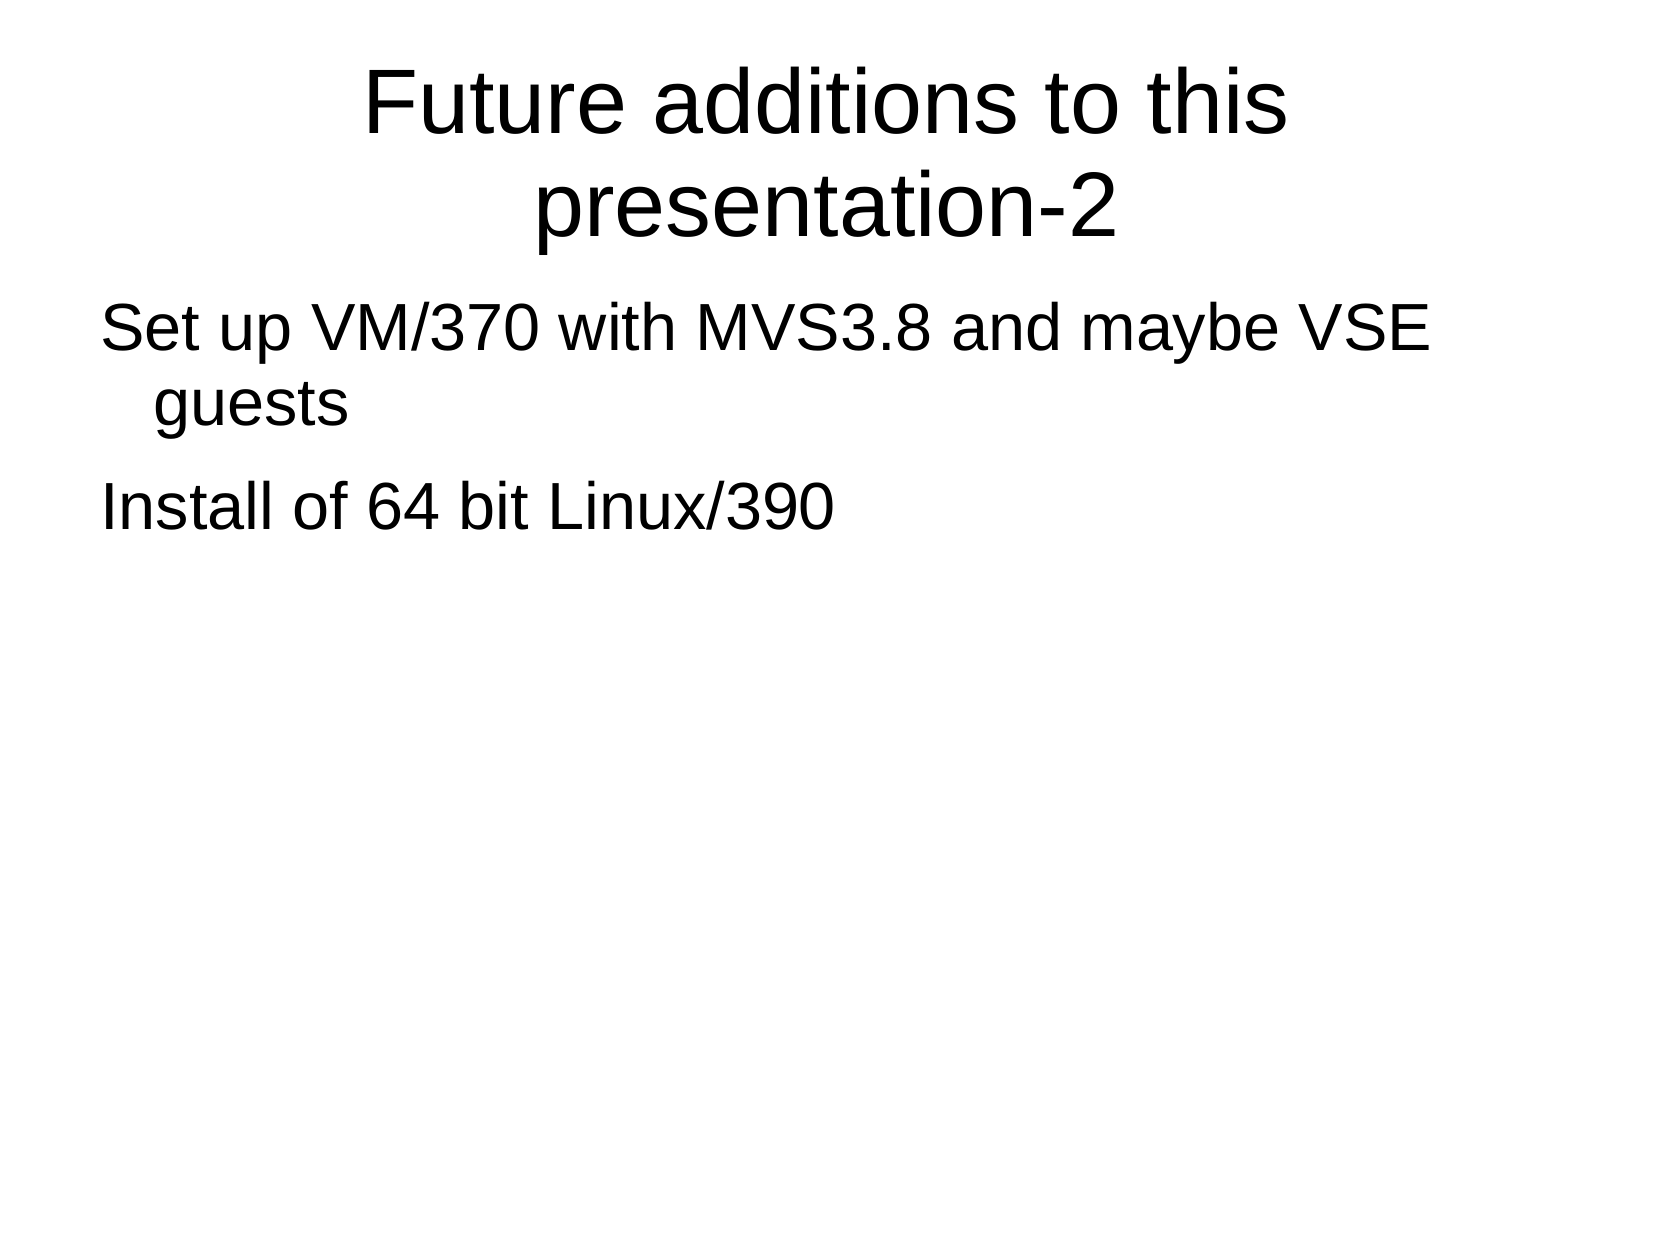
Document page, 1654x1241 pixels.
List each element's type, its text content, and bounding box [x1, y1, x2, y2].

title Future additions to this presentation-2 [82, 39, 1571, 267]
list Set up VM/370 with MVS3.8 and maybe VSE guests Install of 64 bit Linux/390 [82, 290, 1571, 1109]
